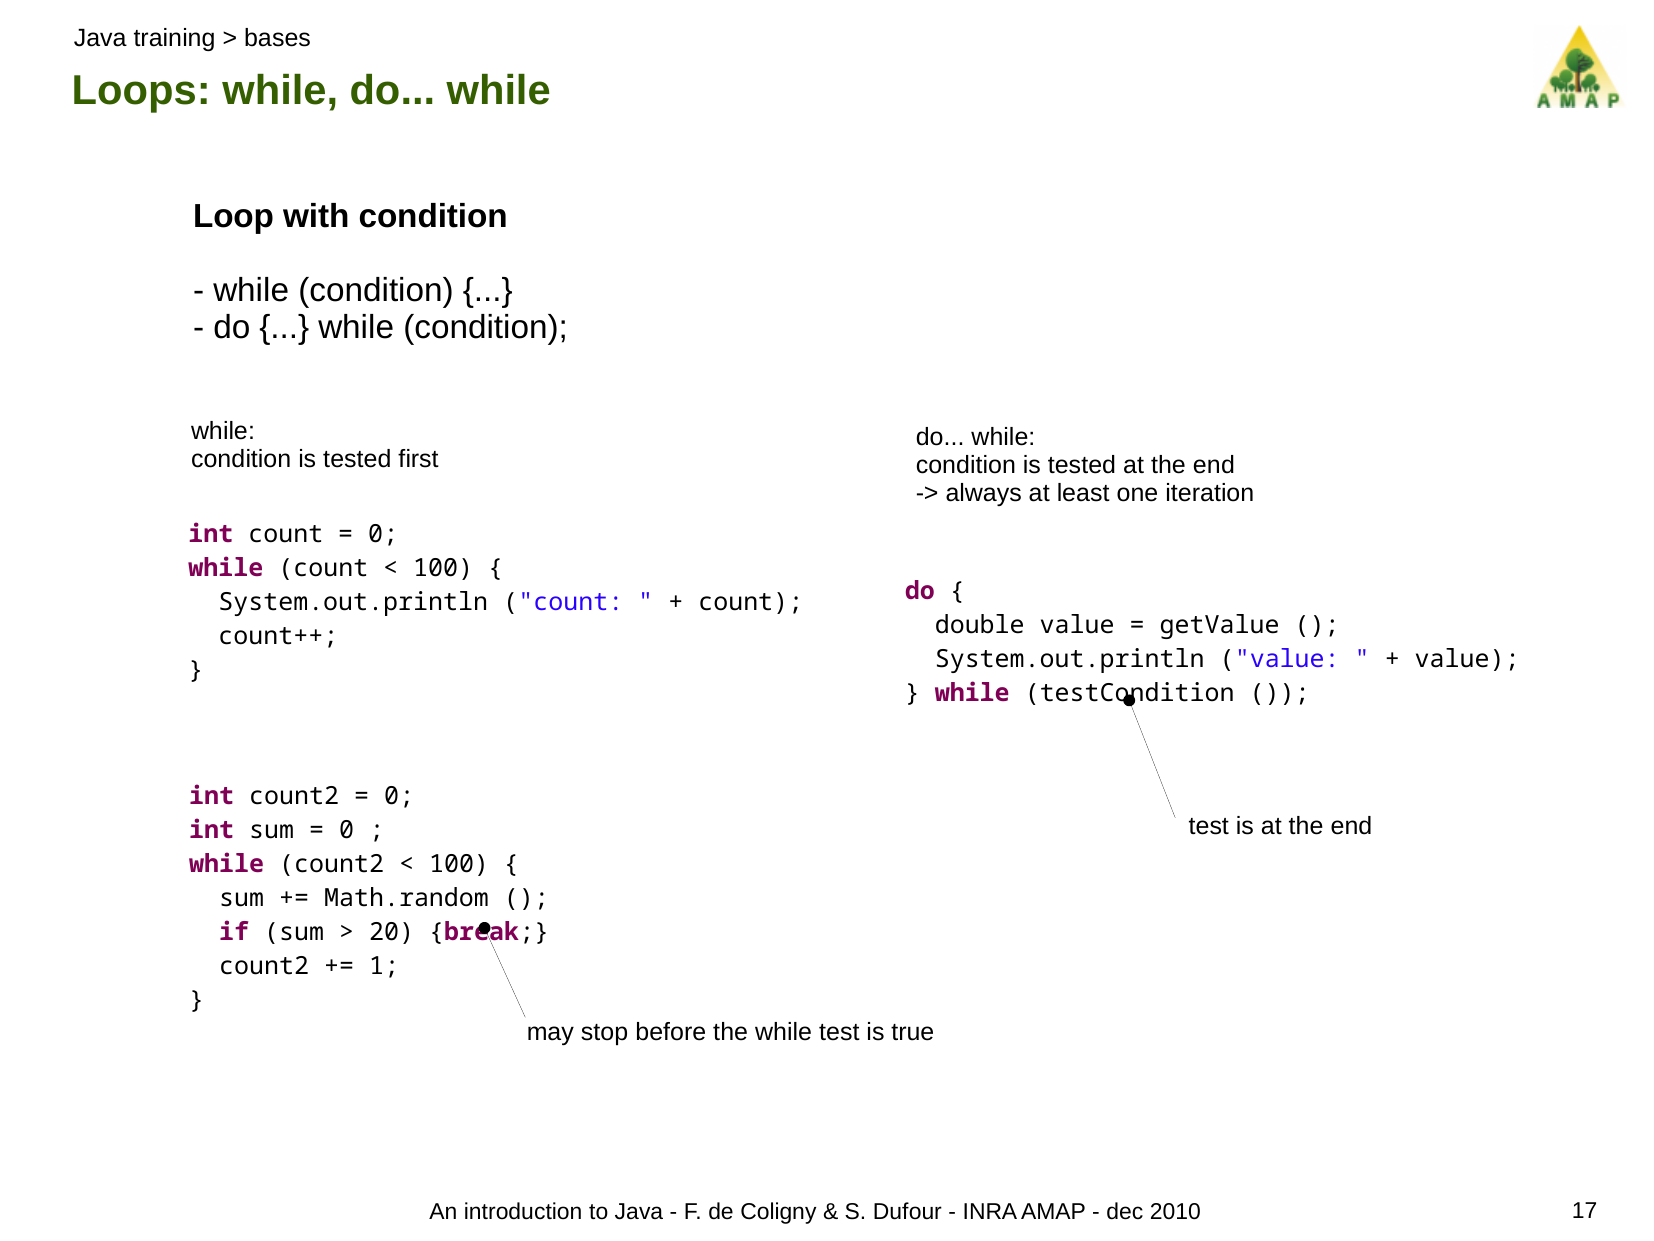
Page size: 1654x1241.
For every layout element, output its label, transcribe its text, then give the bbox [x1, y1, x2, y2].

text_box do { double value = getValue (); System.out.println ("value: " + value); } while (testCondition ()); [890, 565, 1565, 702]
text_box Loop with condition - while (condition) {...} - do {...} while (condition); [178, 190, 832, 354]
text_box test is at the end [1173, 804, 1535, 848]
text_box do... while: condition is tested at the end -> always at least one iteration [901, 415, 1428, 515]
text_box may stop before the while test is true [512, 1010, 1028, 1054]
text_box Java training > bases [59, 16, 1004, 60]
text_box Loops: while, do... while [56, 59, 1120, 121]
text_box int count2 = 0; int sum = 0 ; while (count2 < 100) { sum += Math.random (); if (sum > 20) {break;} count2 += 1; } [174, 770, 607, 991]
text_box while: condition is tested first [176, 408, 537, 480]
text_box int count = 0; while (count < 100) { System.out.println ("count: " + count); count++; } [173, 508, 848, 670]
picture [1533, 25, 1627, 108]
